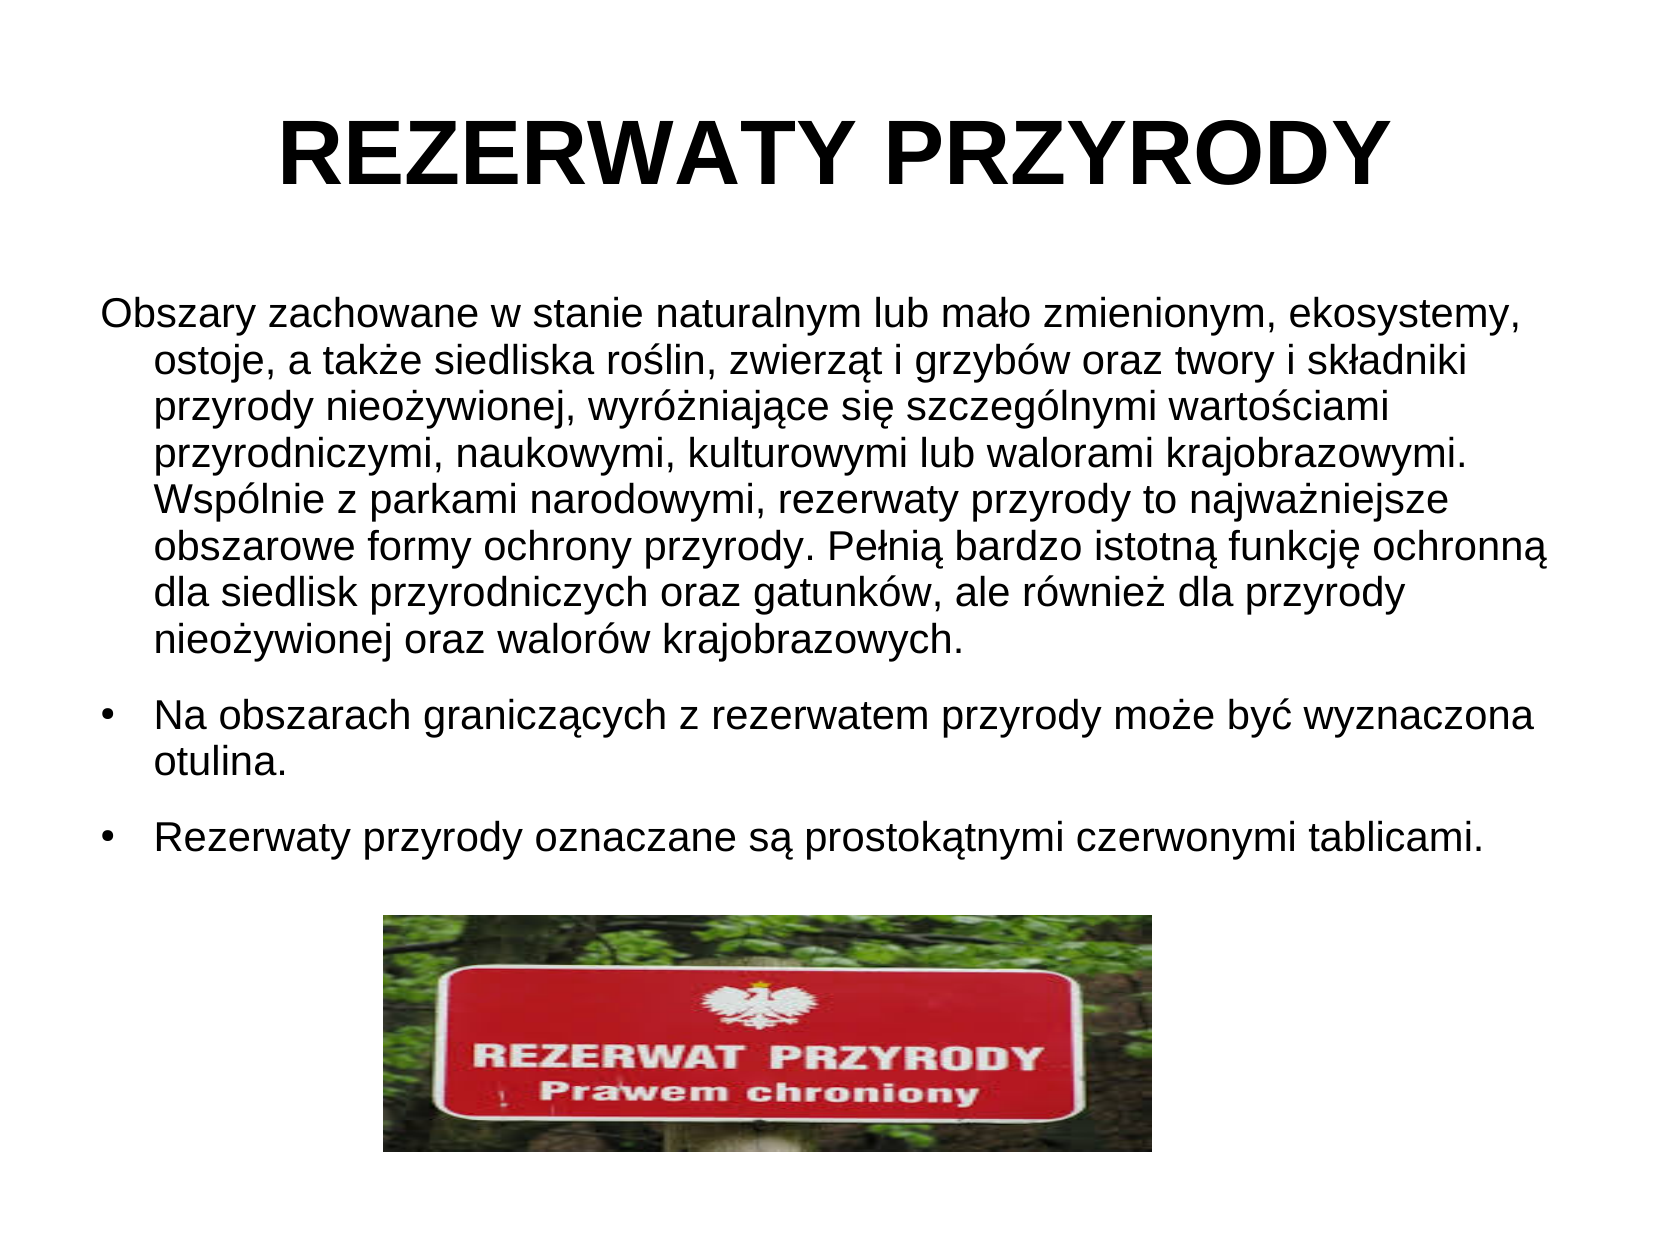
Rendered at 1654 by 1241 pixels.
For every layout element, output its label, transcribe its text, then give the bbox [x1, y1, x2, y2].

list Obszary zachowane w stanie naturalnym lub mało zmienionym, ekosystemy, ostoje, a także siedliska roślin, zwierząt i grzybów oraz twory i składniki przyrody nieożywionej, wyróżniające się szczególnymi wartościami przyrodniczymi, naukowymi, kulturowymi lub walorami krajobrazowymi. Wspólnie z parkami narodowymi, rezerwaty przyrody to najważniejsze obszarowe formy ochrony przyrody. Pełnią bardzo istotną funkcję ochronną dla siedlisk przyrodniczych oraz gatunków, ale również dla przyrody nieożywionej oraz walorów krajobrazowych. Na obszarach graniczących z rezerwatem przyrody może być wyznaczona otulina. Rezerwaty przyrody oznaczane są prostokątnymi czerwonymi tablicami. [82, 290, 1571, 1094]
picture [383, 915, 1152, 1152]
title REZERWATY PRZYRODY [82, 56, 1571, 250]
